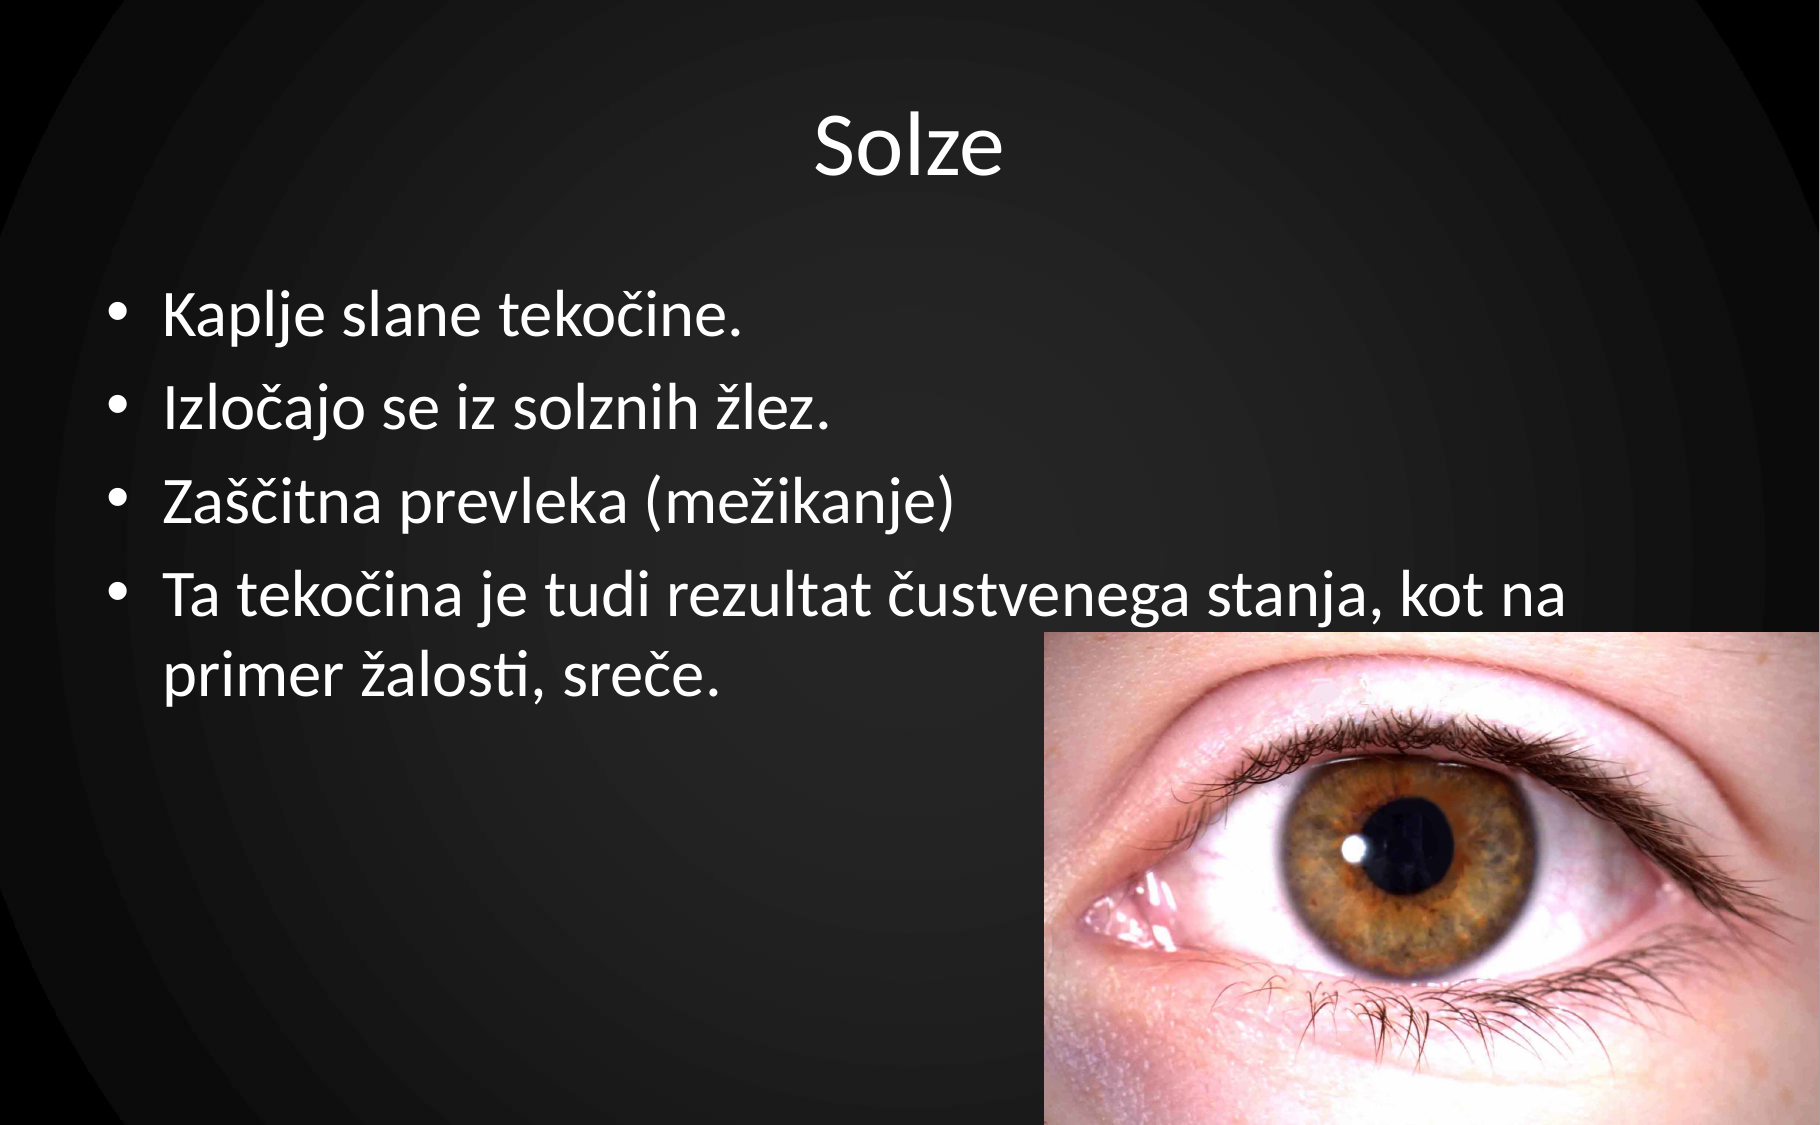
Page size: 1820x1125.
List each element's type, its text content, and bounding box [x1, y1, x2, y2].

title Solze [90, 45, 1729, 233]
list Kaplje slane tekočine. Izločajo se iz solznih žlez. Zaščitna prevleka (mežikanje) Ta tekočina je tudi rezultat čustvenega stanja, kot na primer žalosti, sreče. [90, 262, 1729, 1005]
picture [0, 0, 1820, 1125]
